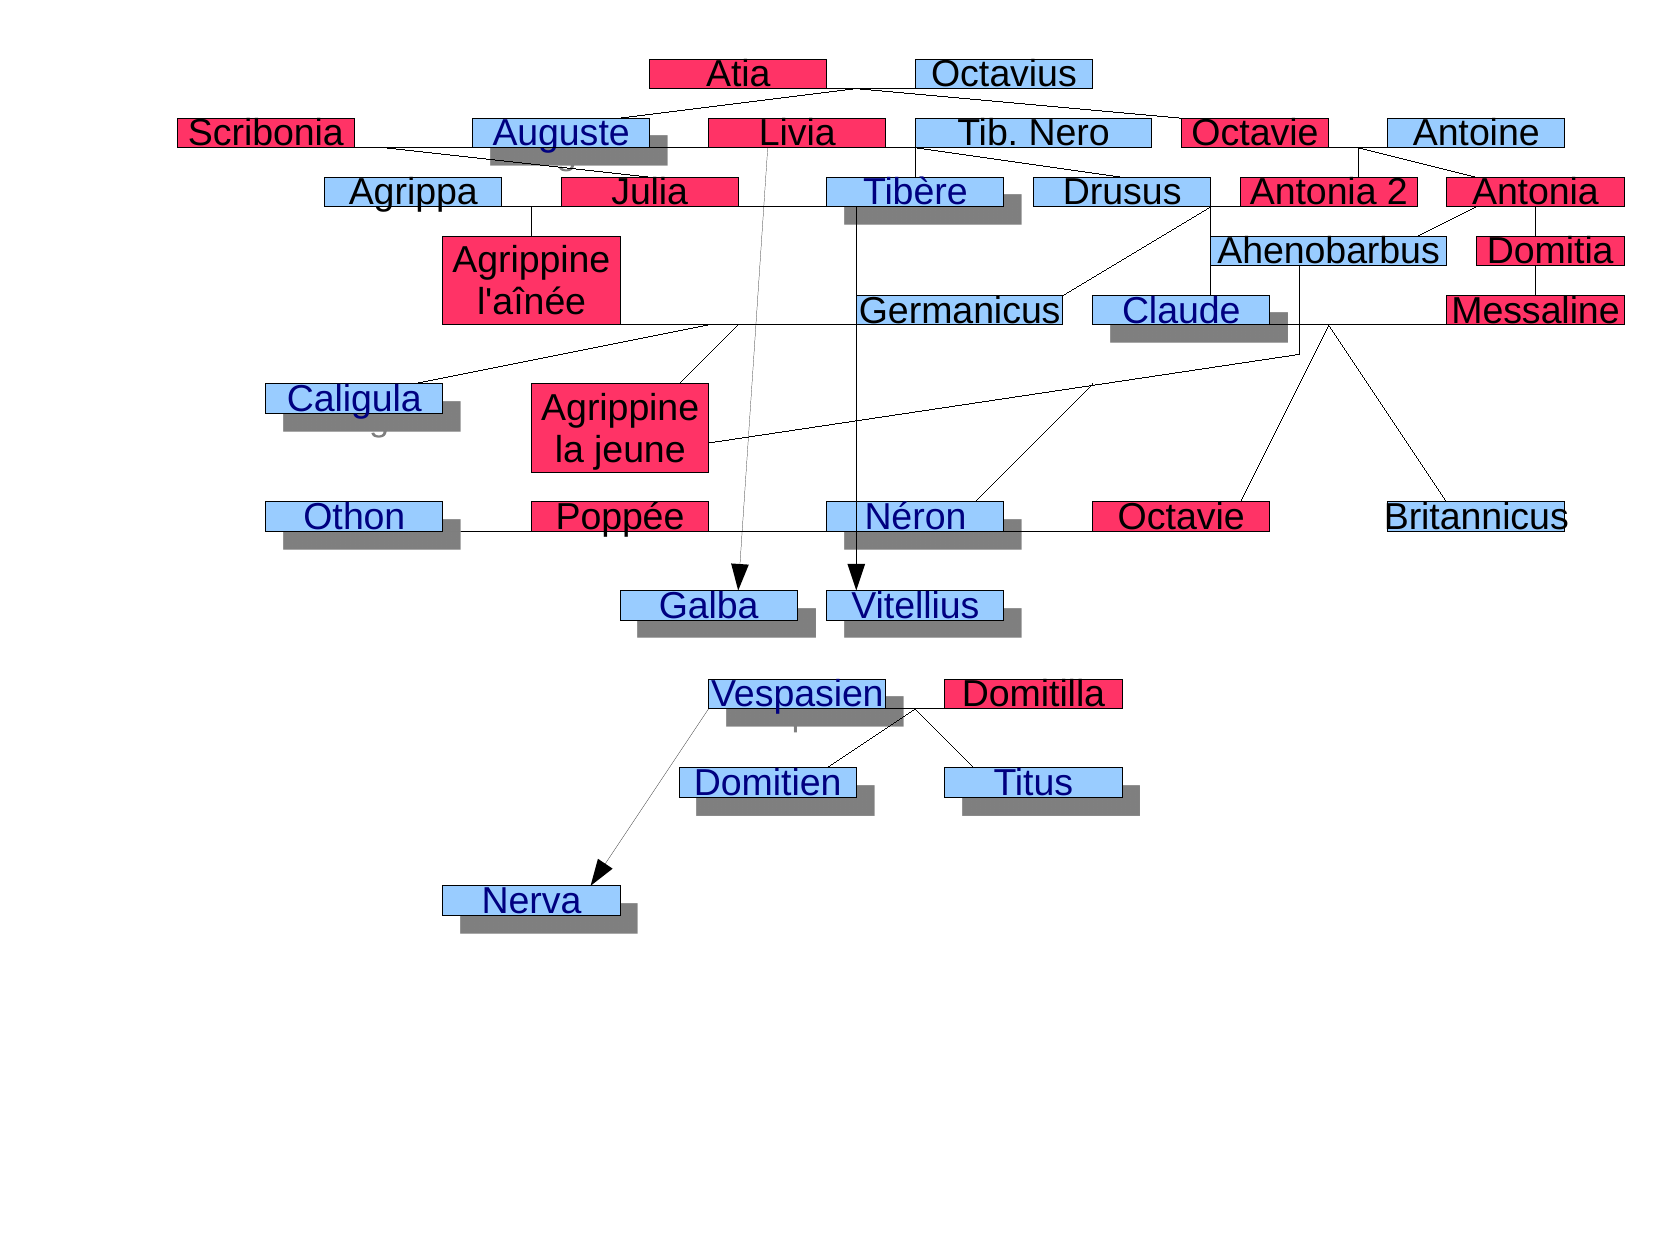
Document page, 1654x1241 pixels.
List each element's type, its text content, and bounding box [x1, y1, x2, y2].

text_box Caligula [356, 393, 366, 409]
text_box Tibère [826, 177, 1004, 207]
text_box Agrippa [442, 186, 452, 202]
text_box Octavius [915, 59, 1093, 89]
text_box Julia [561, 177, 739, 207]
text_box Britannicus [1387, 501, 1565, 532]
text_box Vespasien [708, 679, 886, 709]
text_box Agrippa [378, 186, 388, 202]
text_box Ahenobarbus [1210, 236, 1447, 266]
text_box Néron [826, 501, 856, 532]
text_box Othon [265, 501, 443, 532]
text_box Néron [857, 501, 1004, 532]
text_box Auguste [472, 118, 650, 147]
text_box Poppée [628, 511, 638, 527]
text_box Drusus [1033, 177, 1211, 207]
text_box Scribonia [177, 118, 355, 148]
text_box Antonia 2 [1240, 177, 1418, 207]
text_box Atia [649, 59, 827, 89]
text_box Poppée [607, 511, 617, 527]
text_box Titus [944, 767, 1123, 798]
text_box Auguste [543, 127, 553, 143]
text_box Tibère [898, 186, 908, 202]
text_box Domitia [1476, 236, 1625, 266]
text_box Tib. Nero [915, 118, 1152, 148]
text_box Nerva [442, 885, 621, 916]
text_box Octavie [1092, 501, 1270, 532]
text_box Antonia [1446, 177, 1625, 207]
text_box Agrippine la jeune [531, 383, 709, 473]
text_box Antoine [1387, 118, 1565, 148]
text_box Caligula [265, 383, 443, 414]
text_box Vitellius [826, 590, 1004, 621]
text_box Poppée [531, 501, 709, 532]
text_box Agrippine l'aînée [442, 236, 621, 325]
text_box Domitien [679, 767, 857, 798]
text_box Agrippa [324, 177, 502, 207]
text_box Livia [708, 118, 886, 148]
text_box Domitilla [944, 679, 1123, 709]
text_box Octavie [1181, 118, 1329, 148]
text_box Claude [1092, 295, 1270, 325]
text_box Galba [620, 590, 798, 621]
text_box Messaline [1446, 295, 1625, 325]
text_box Agrippa [421, 186, 431, 202]
text_box Germanicus [857, 295, 1063, 325]
